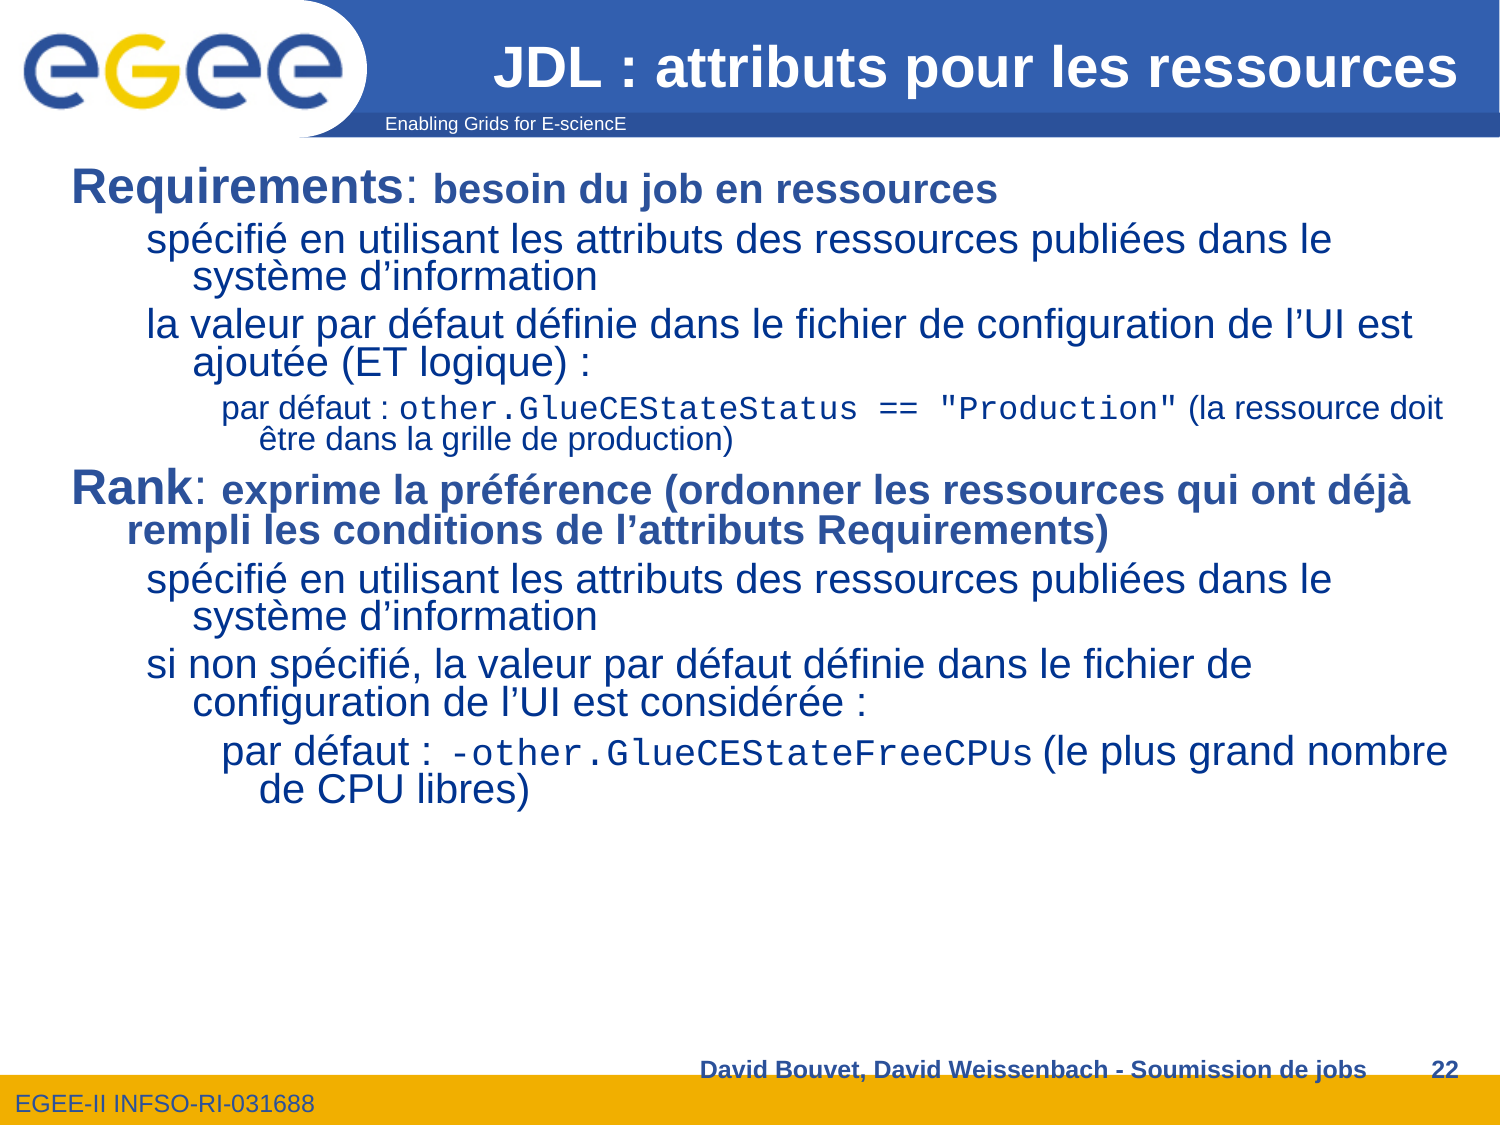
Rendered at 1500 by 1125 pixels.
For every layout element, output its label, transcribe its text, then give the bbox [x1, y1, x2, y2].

title JDL : attributs pour les ressources [369, 10, 1475, 124]
list Requirements: besoin du job en ressources spécifié en utilisant les attributs des ressources publiées dans le système d’information la valeur par défaut définie dans le fichier de configuration de l’UI est ajoutée (ET logique) : par défaut : other.GlueCEStateStatus == "Production" (la ressource doit être dans la grille de production)‏ Rank: exprime la préférence (ordonner les ressources qui ont déjà rempli les conditions de l’attributs Requirements)‏ spécifié en utilisant les attributs des ressources publiées dans le système d’information si non spécifié, la valeur par défaut définie dans le fichier de configuration de l’UI est considérée : par défaut : -other.GlueCEStateFreeCPUs (le plus grand nombre de CPU libres)‏ [56, 159, 1466, 1051]
picture [18, 30, 349, 112]
